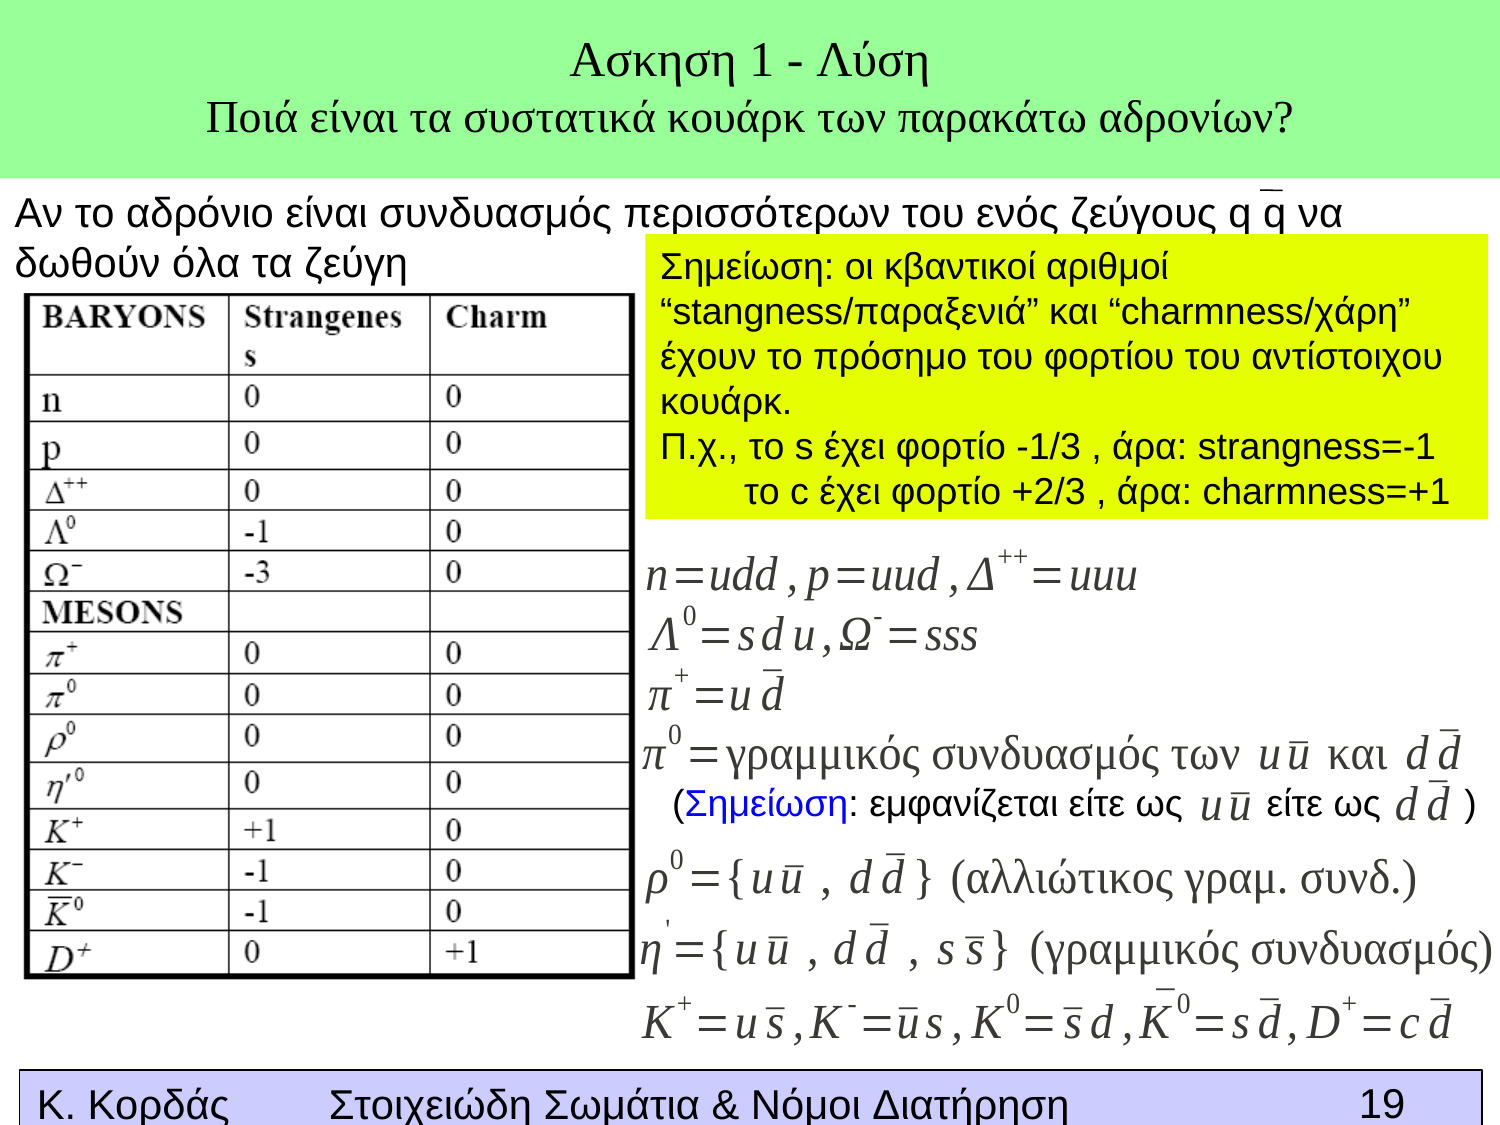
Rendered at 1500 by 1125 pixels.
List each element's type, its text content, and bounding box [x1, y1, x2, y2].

chart [627, 985, 1469, 1049]
chart [1383, 777, 1469, 832]
chart [627, 915, 1500, 977]
chart [1188, 777, 1269, 832]
picture [802, 603, 1027, 720]
text_box (Σημείωση: εμφανίζεται είτε ως είτε ως ) [657, 771, 1500, 832]
text_box Ασκηση 1 - Λύση Ποιά είναι τα συστατικά κουάρκ των παρακάτω αδρονίων? [0, 0, 1500, 178]
text_box Αν το αδρόνιο είναι συνδυασμός περισσότερων του ενός ζεύγους q q να δωθούν όλα τα ζεύγη [0, 178, 1500, 294]
text_box Σημείωση: οι κβαντικοί αριθμοί “stangness/παραξενιά” και “charmness/χάρη” έχουν το πρόσημο του φορτίου του αντίστοιχου κουάρκ. Π.χ., το s έχει φορτίο -1/3 , άρα: strangness=-1 το c έχει φορτίο +2/3 , άρα: charmness=+1 [645, 234, 1489, 520]
chart [632, 844, 1435, 906]
picture [0, 294, 1027, 996]
chart [627, 541, 1479, 782]
